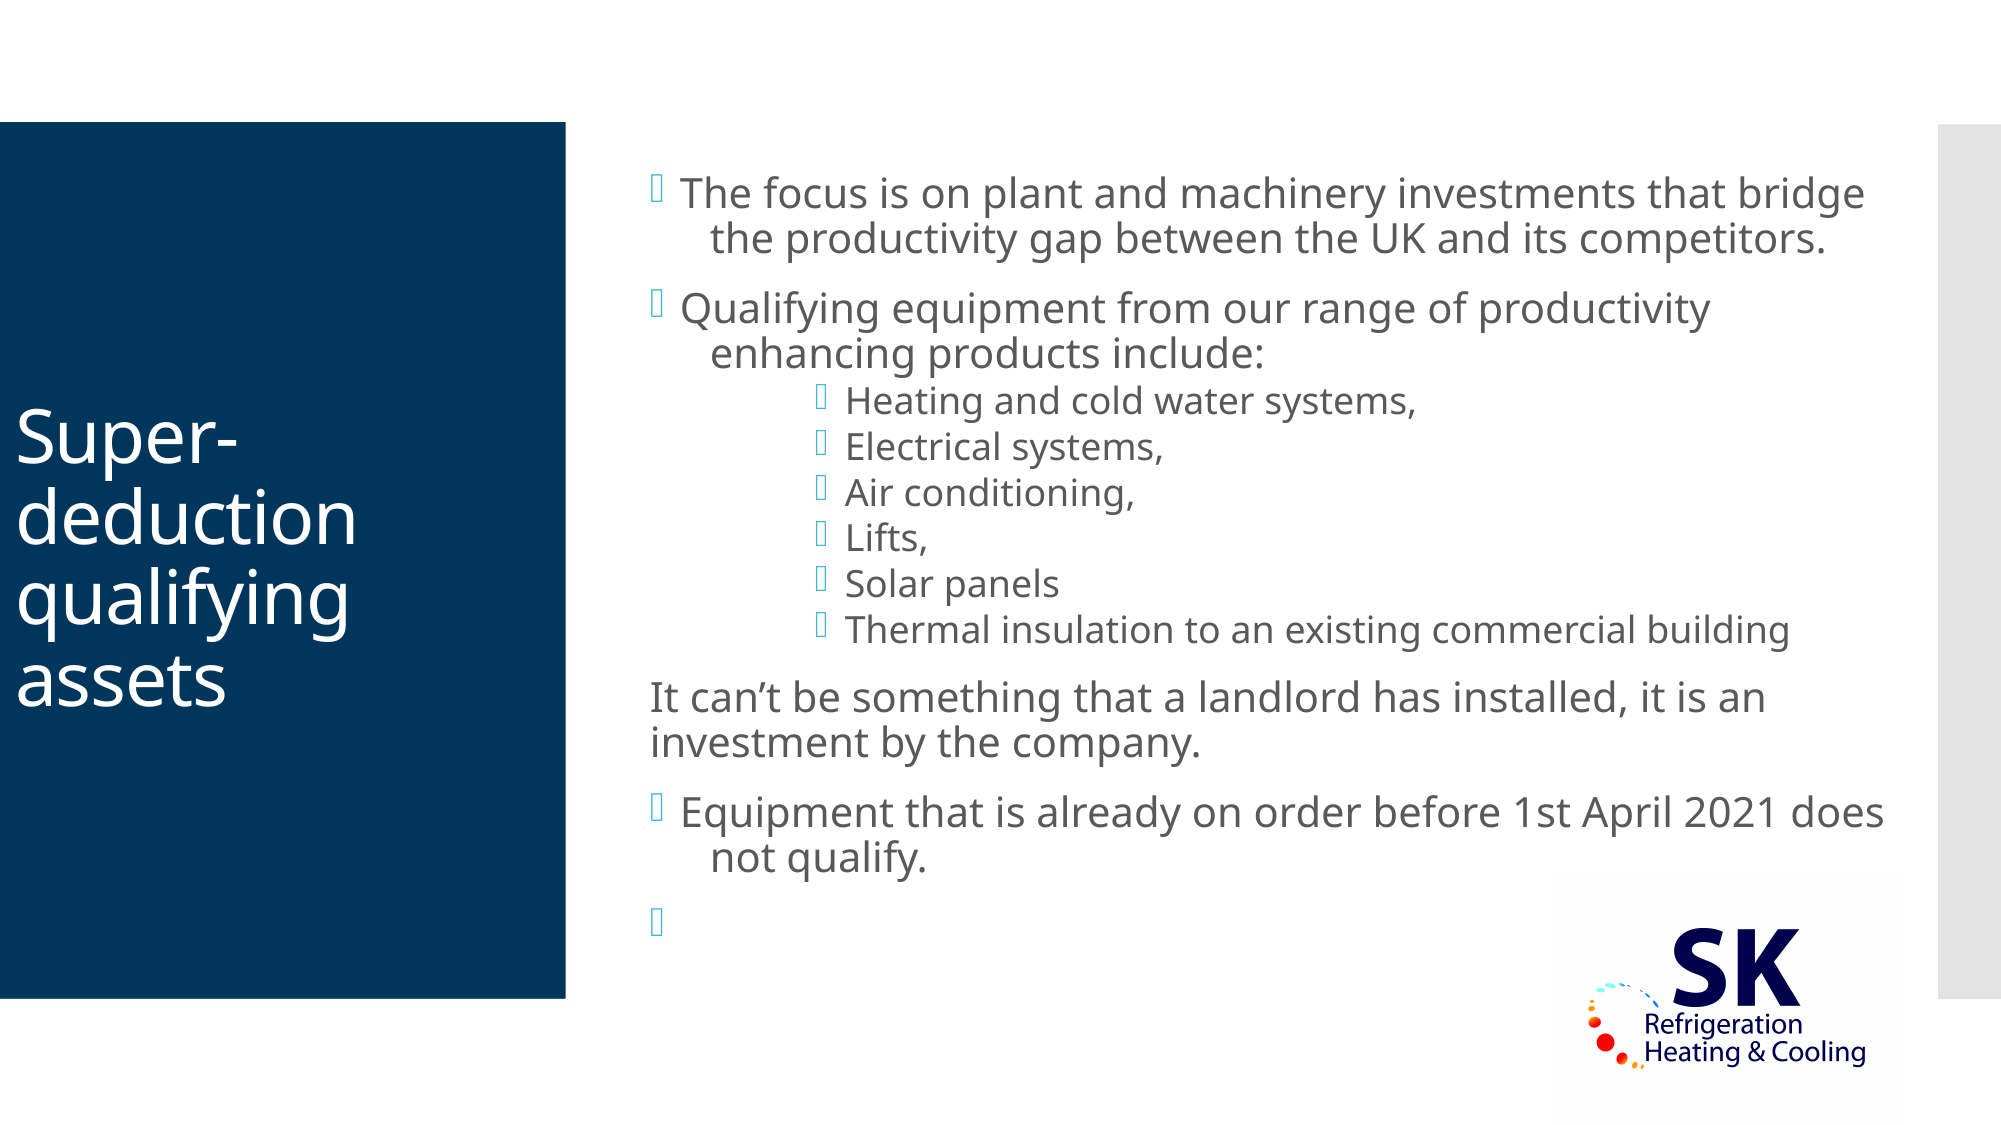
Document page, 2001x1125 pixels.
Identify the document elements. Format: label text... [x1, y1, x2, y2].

title Super-deduction qualifying assets [0, 122, 566, 999]
picture [1551, 874, 1904, 1123]
list The focus is on plant and machinery investments that bridge the productivity gap between the UK and its competitors. Qualifying equipment from our range of productivity enhancing products include: Heating and cold water systems, Electrical systems, Air conditioning, Lifts, Solar panels Thermal insulation to an existing commercial building It can’t be something that a landlord has installed, it is an investment by the company. Equipment that is already on order before 1st April 2021 does not qualify. [634, 141, 1923, 982]
